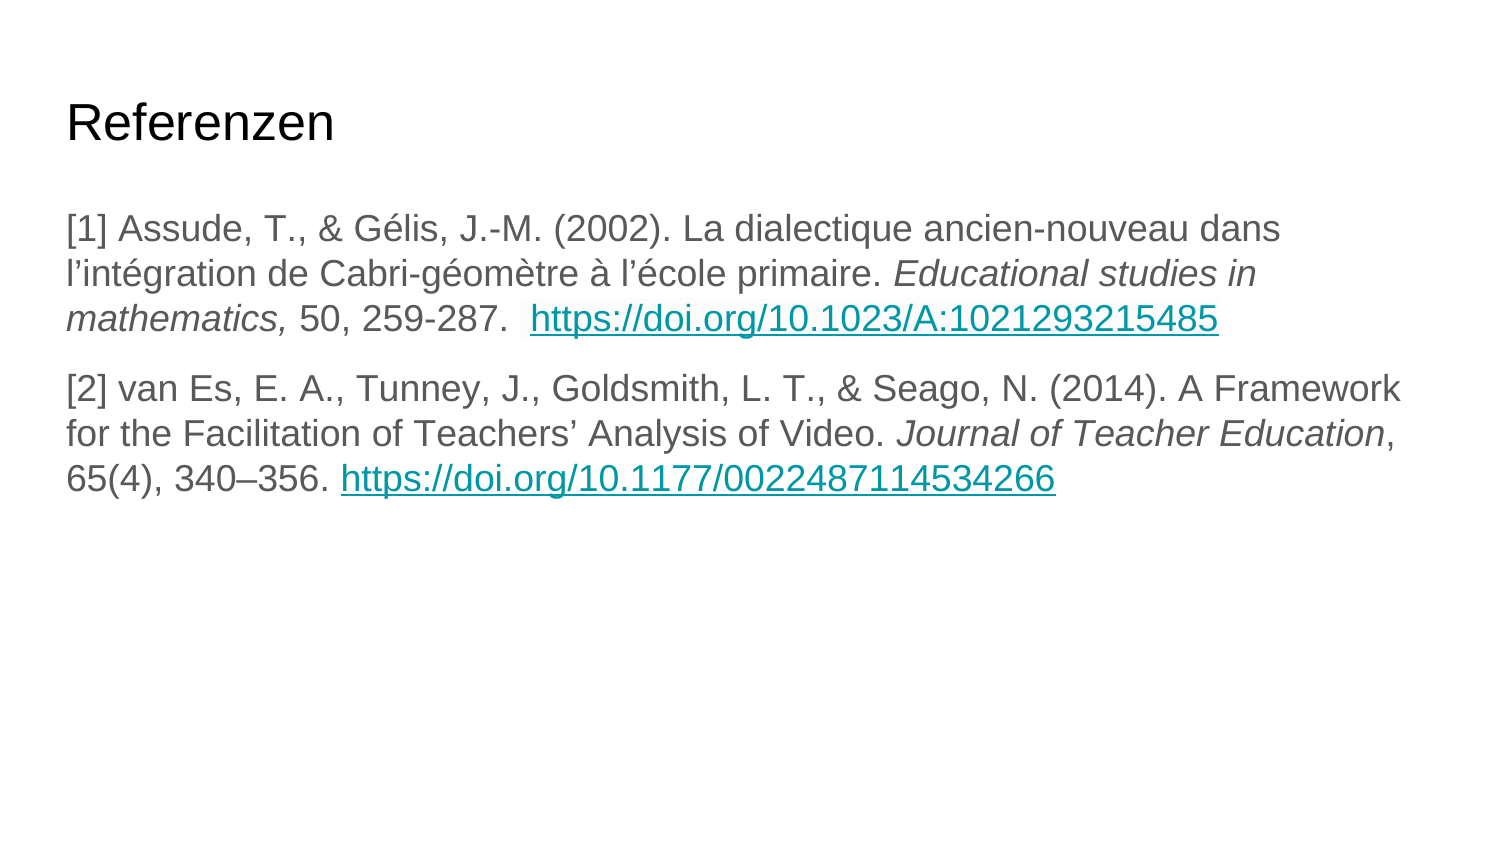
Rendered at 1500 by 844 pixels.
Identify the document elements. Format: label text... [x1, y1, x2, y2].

list [1] Assude, T., & Gélis, J.-M. (2002). La dialectique ancien-nouveau dans l’intégration de Cabri-géomètre à l’école primaire. Educational studies in mathematics, 50, 259-287. https://doi.org/10.1023/A:1021293215485 [2] van Es, E. A., Tunney, J., Goldsmith, L. T., & Seago, N. (2014). A Framework for the Facilitation of Teachers’ Analysis of Video. Journal of Teacher Education, 65(4), 340–356. https://doi.org/10.1177/0022487114534266 [51, 189, 1449, 750]
title Referenzen [51, 72, 1449, 167]
